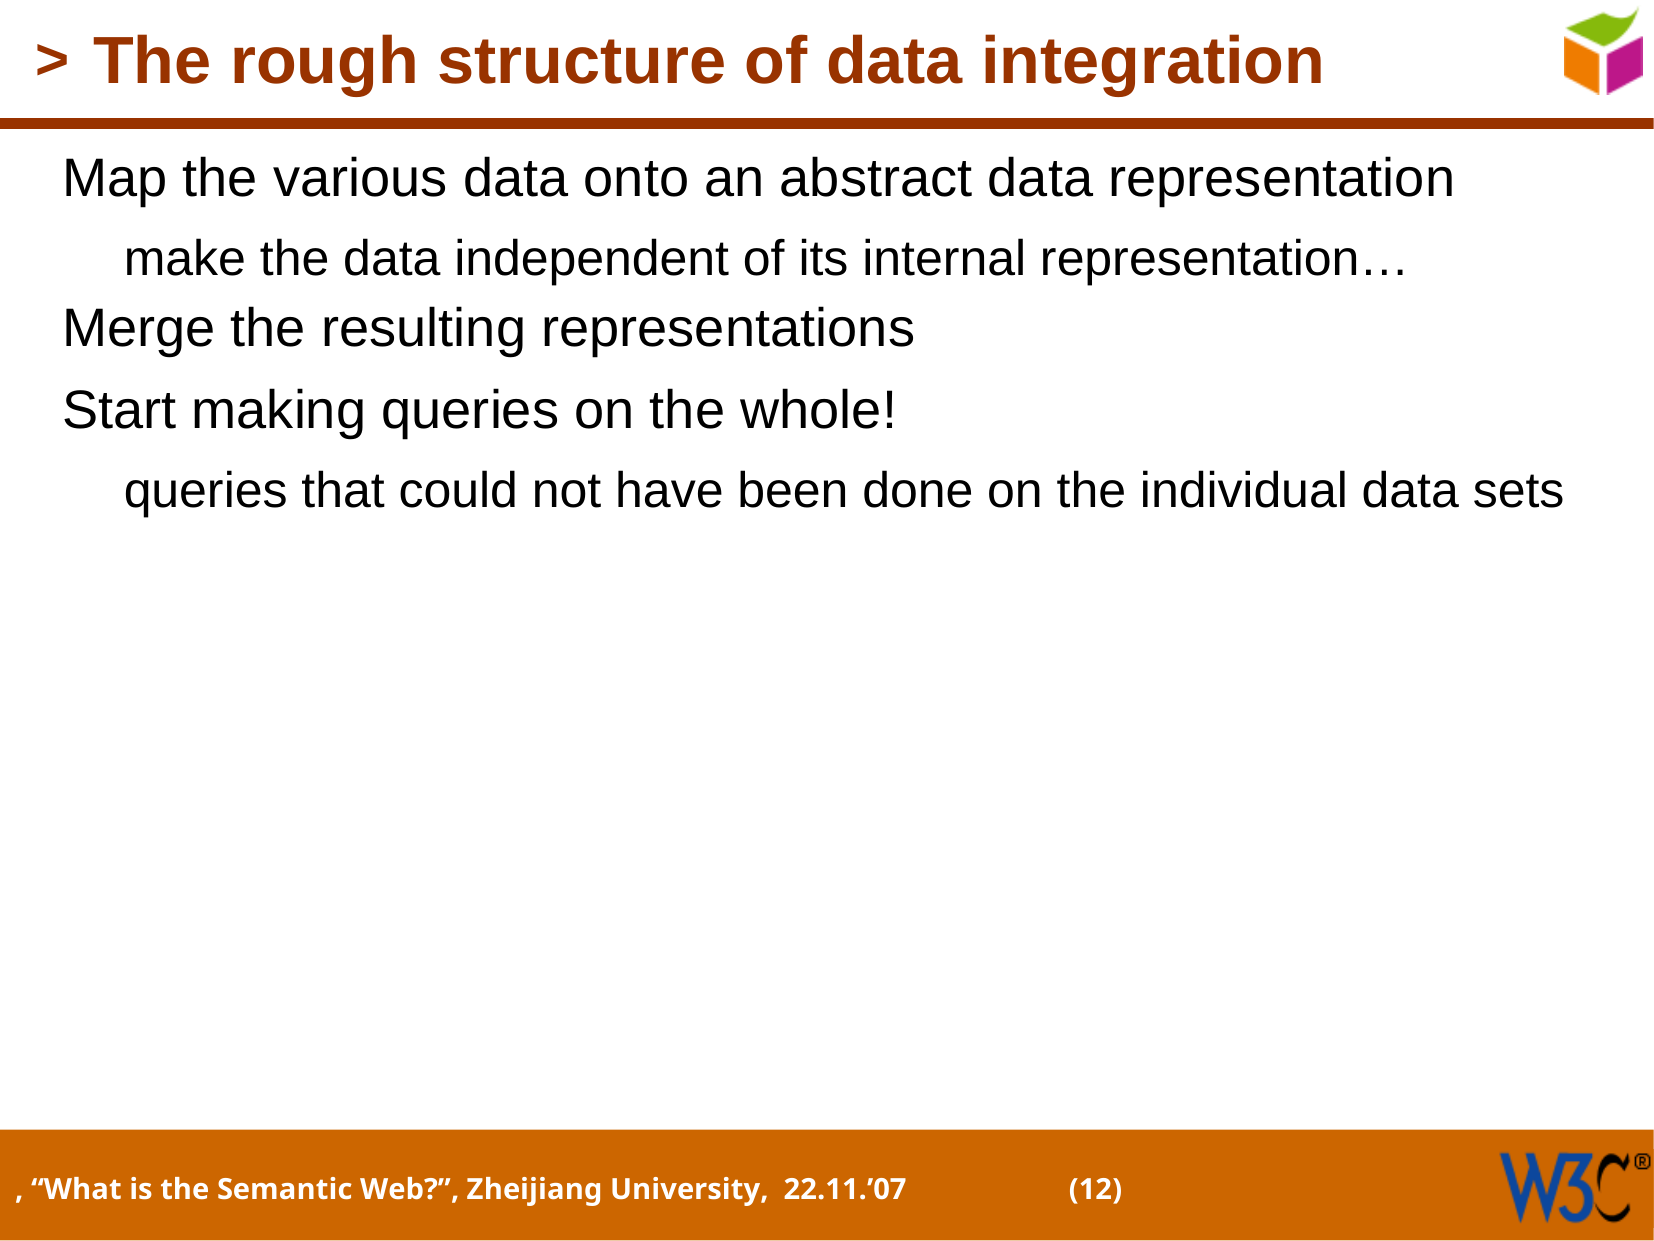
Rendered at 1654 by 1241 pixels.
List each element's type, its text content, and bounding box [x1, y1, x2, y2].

picture [1564, 5, 1643, 95]
picture [1495, 1149, 1654, 1228]
title The rough structure of data integration [93, 7, 1493, 111]
list Map the various data onto an abstract data representation make the data independent of its internal representation… Merge the resulting representations Start making queries on the whole! queries that could not have been done on the individual data sets [29, 147, 1624, 1119]
